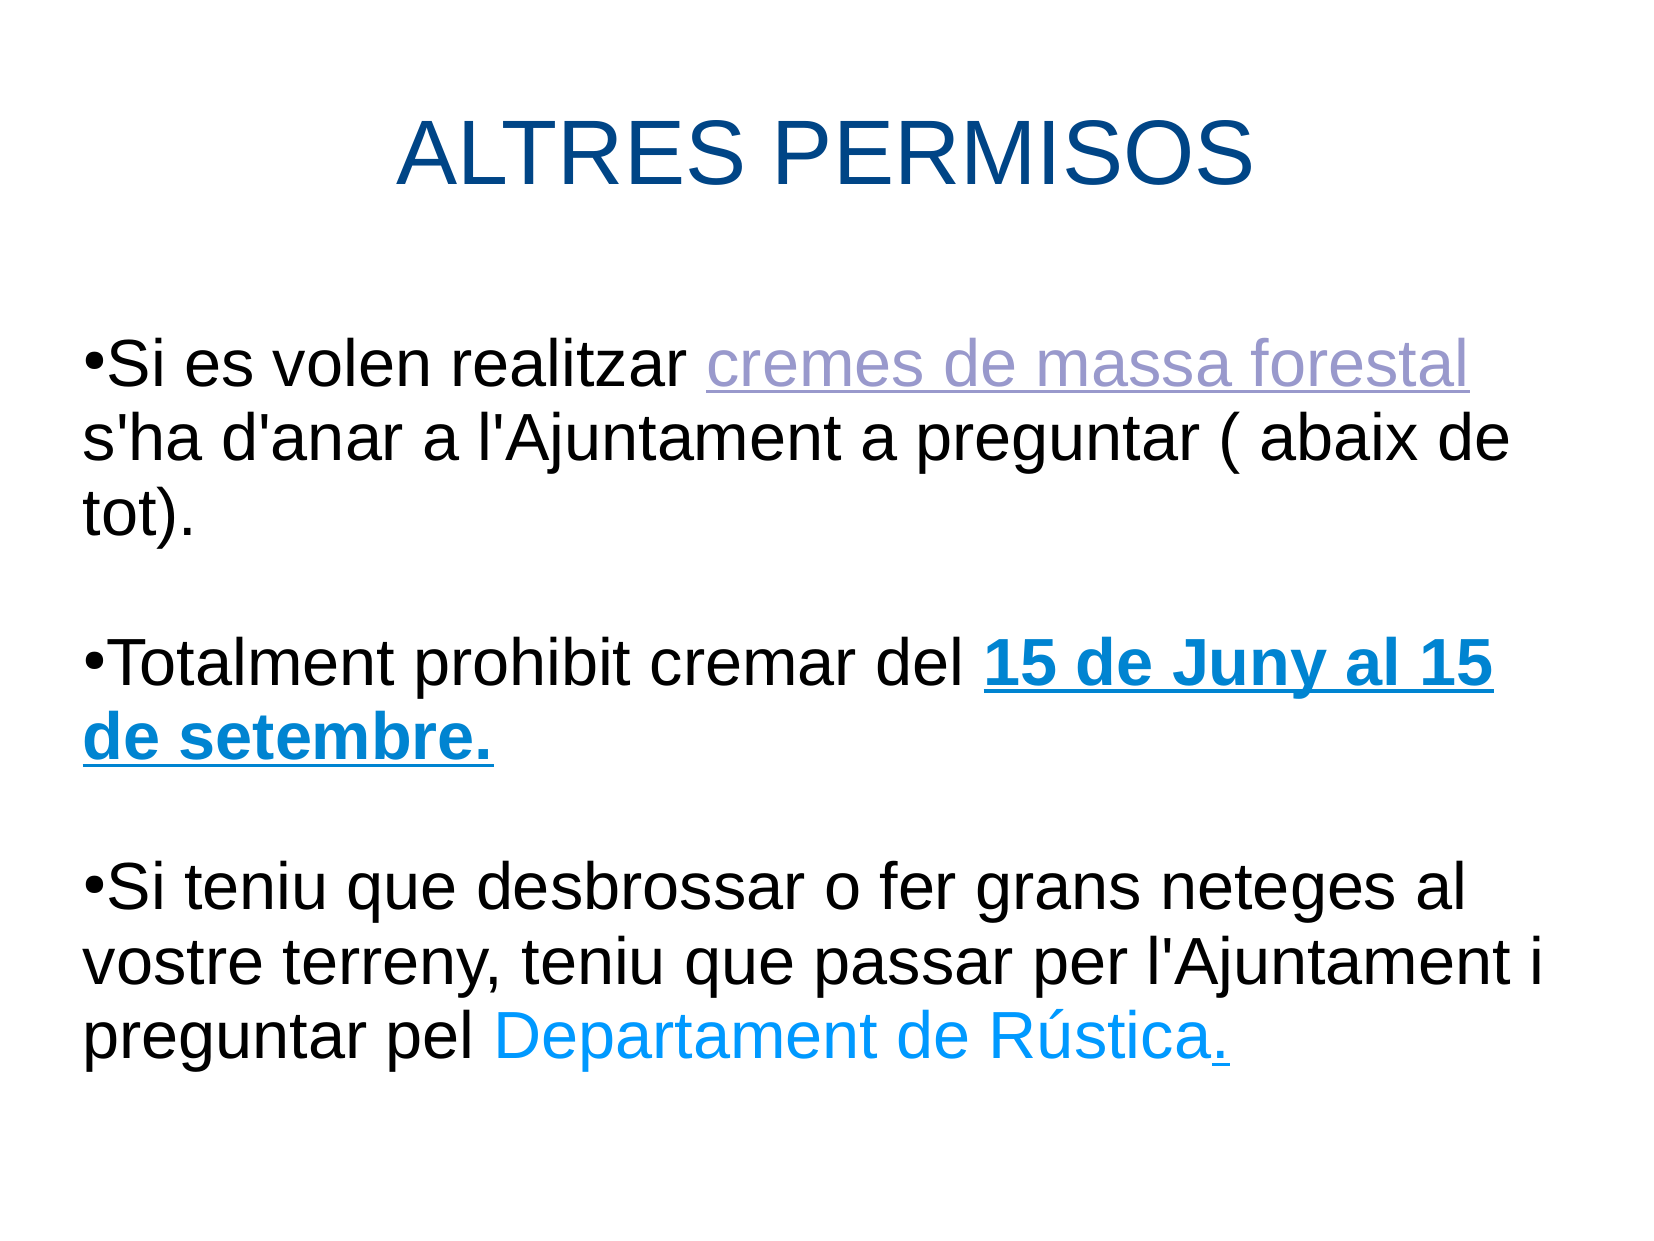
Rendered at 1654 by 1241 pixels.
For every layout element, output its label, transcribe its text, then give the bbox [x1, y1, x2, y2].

title ALTRES PERMISOS [82, 56, 1571, 250]
subtitle Si es volen realitzar cremes de massa forestal s'ha d'anar a l'Ajuntament a preguntar ( abaix de tot). Totalment prohibit cremar del 15 de Juny al 15 de setembre. Si teniu que desbrossar o fer grans neteges al vostre terreny, teniu que passar per l'Ajuntament i preguntar pel Departament de Rústica. [82, 297, 1571, 1102]
